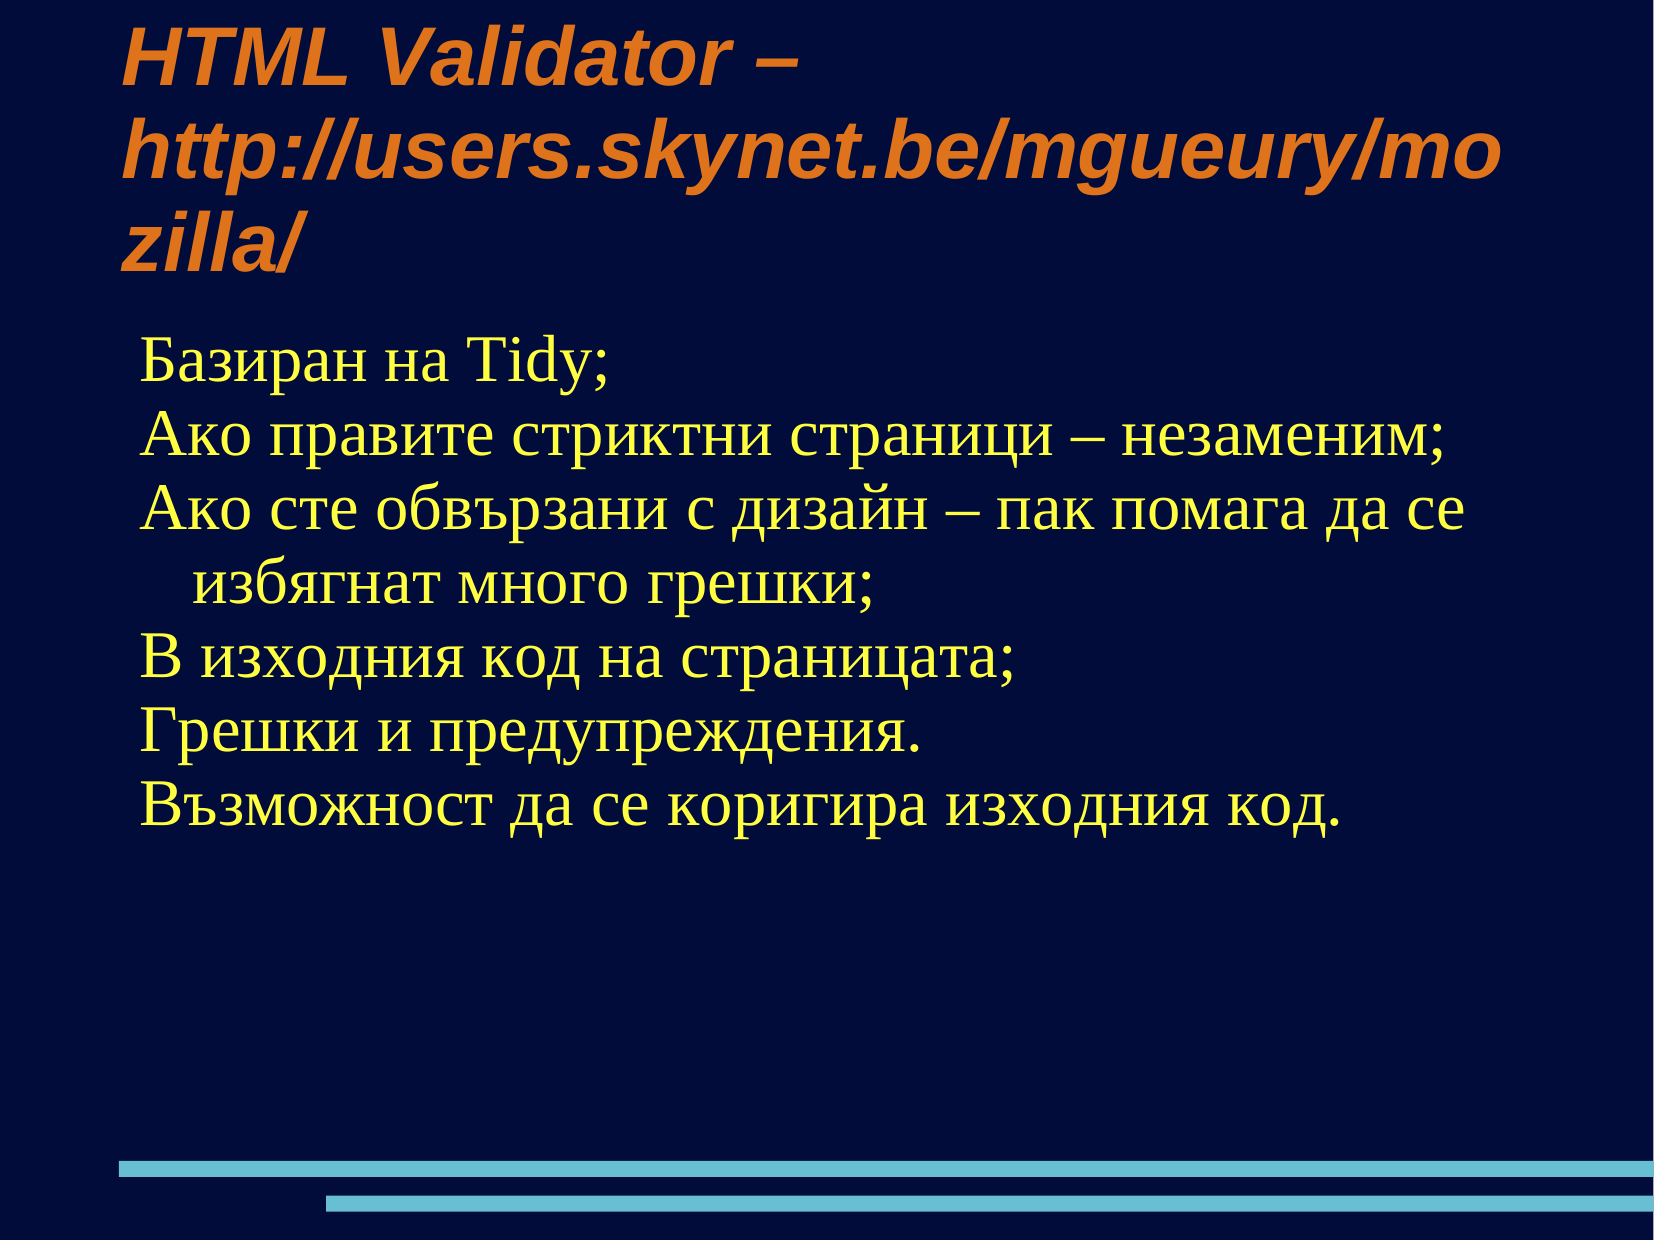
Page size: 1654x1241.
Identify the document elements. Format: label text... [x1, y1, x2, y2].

title HTML Validator – http://users.skynet.be/mgueury/mozilla/ [121, 0, 1534, 322]
list Базиран на Tidy; Ако правите стриктни страници – незаменим; Ако сте обвързани с дизайн – пак помага да се избягнат много грешки; В изходния код на страницата; Грешки и предупреждения. Възможност да се коригира изходния код. [121, 322, 1561, 1133]
